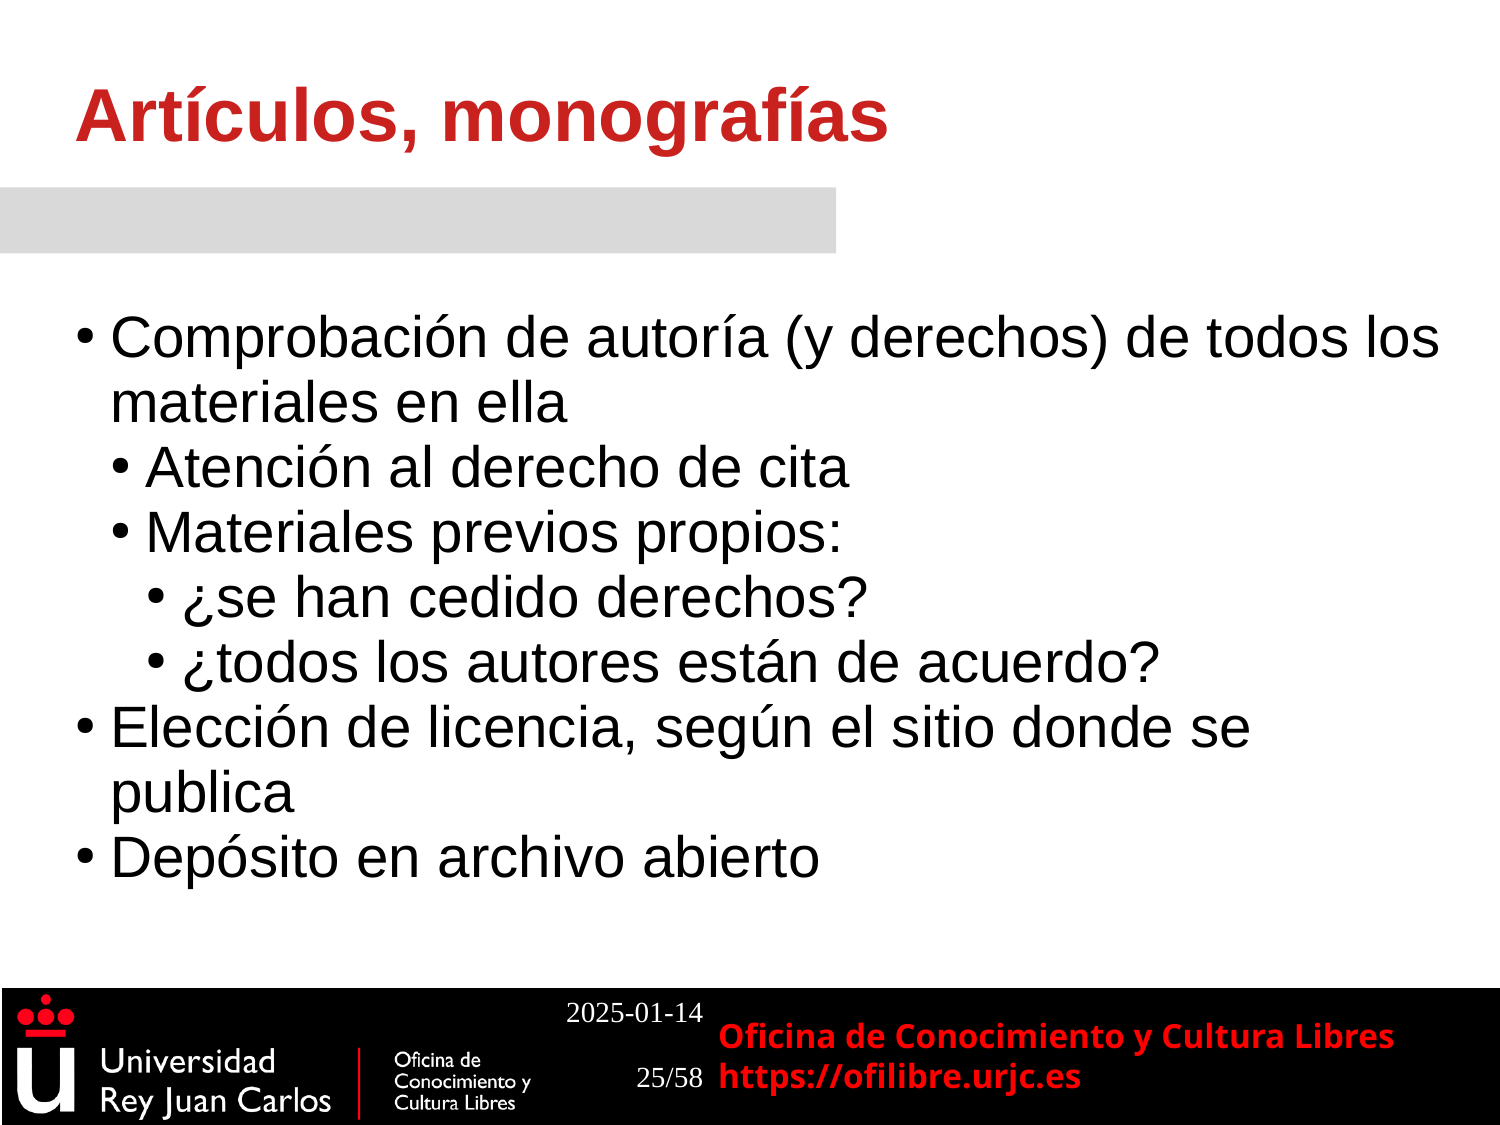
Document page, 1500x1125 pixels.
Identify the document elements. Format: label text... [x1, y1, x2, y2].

picture [17, 994, 531, 1120]
text_box Comprobación de autoría (y derechos) de todos los materiales en ella Atención al derecho de cita Materiales previos propios: ¿se han cedido derechos? ¿todos los autores están de acuerdo? Elección de licencia, según el sitio donde se publica Depósito en archivo abierto [60, 297, 1463, 963]
text_box Artículos, monografías [60, 66, 991, 249]
title [75, 7, 1425, 196]
